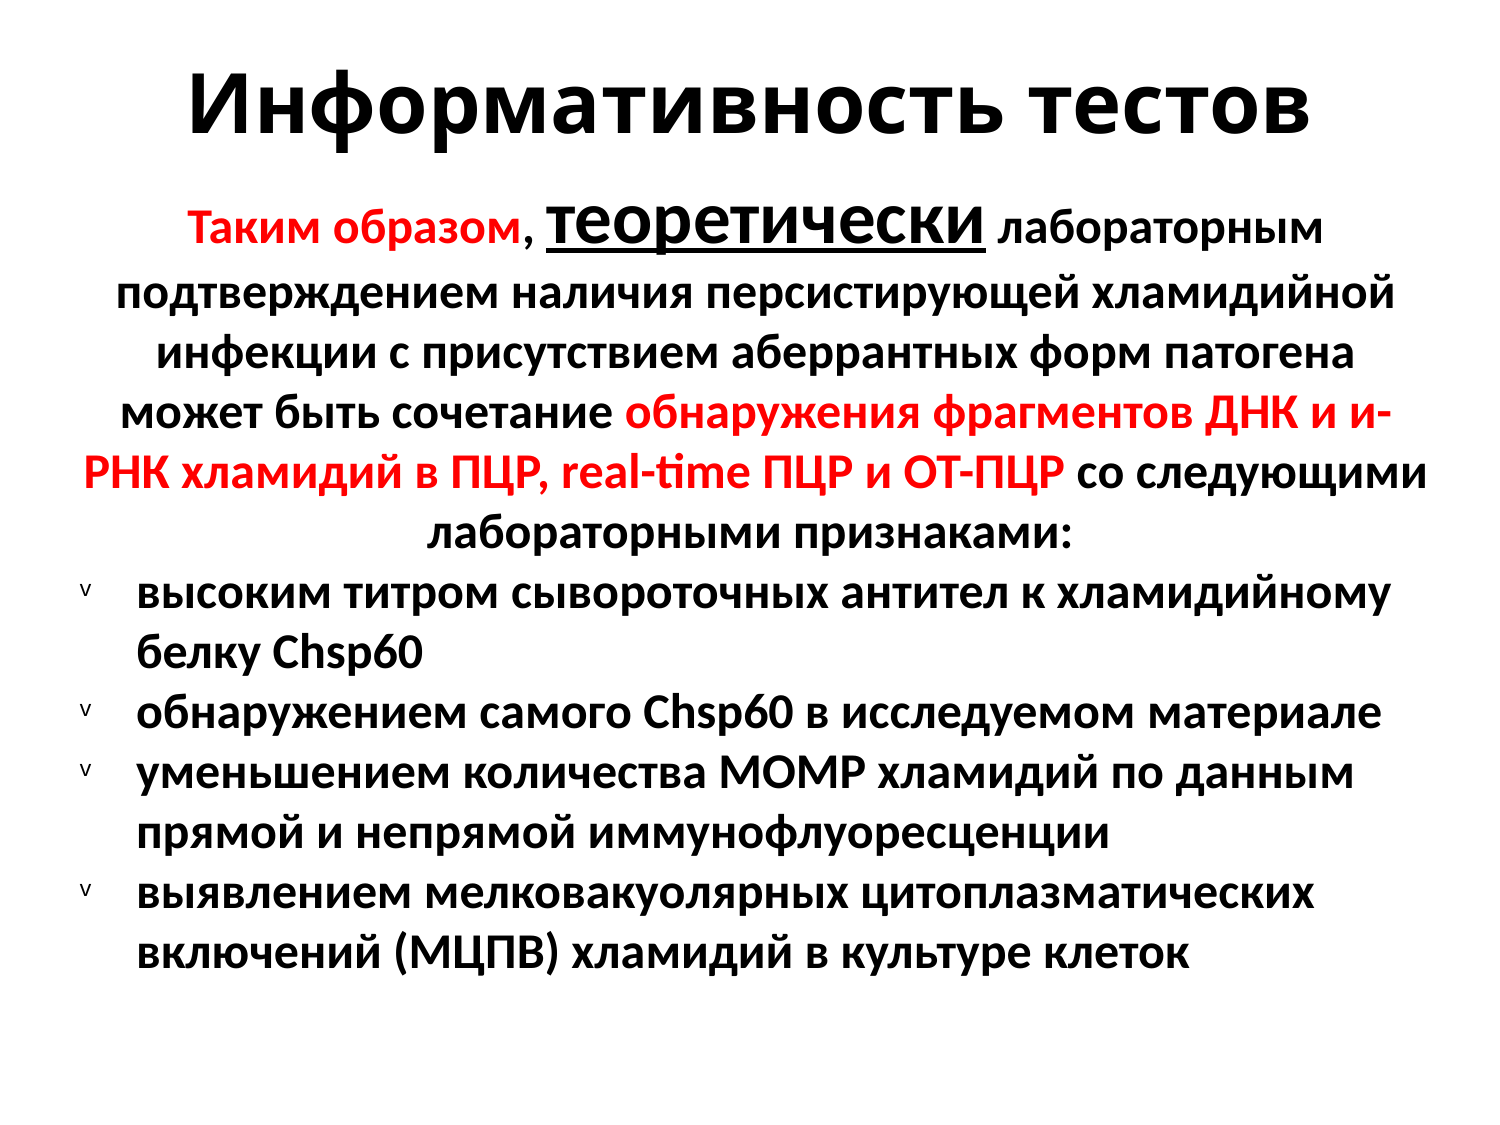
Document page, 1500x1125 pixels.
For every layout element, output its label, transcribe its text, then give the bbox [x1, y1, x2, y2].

subtitle Таким образом, теоретически лабораторным подтверждением наличия персистирующей хламидийной инфекции с присутствием аберрантных форм патогена может быть сочетание обнаружения фрагментов ДНК и и-РНК хламидий в ПЦР, real-time ПЦР и ОТ-ПЦР со следующими лабораторными признаками: высоким титром сывороточных антител к хламидийному белку Сhsp60 обнаружением самого Сhsp60 в исследуемом материале уменьшением количества МОМР хламидий по данным прямой и непрямой иммунофлуоресценции выявлением мелковакуолярных цитоплазматических включений (МЦПВ) хламидий в культуре клеток [64, 160, 1447, 1071]
title Информативность тестов [112, 42, 1388, 138]
